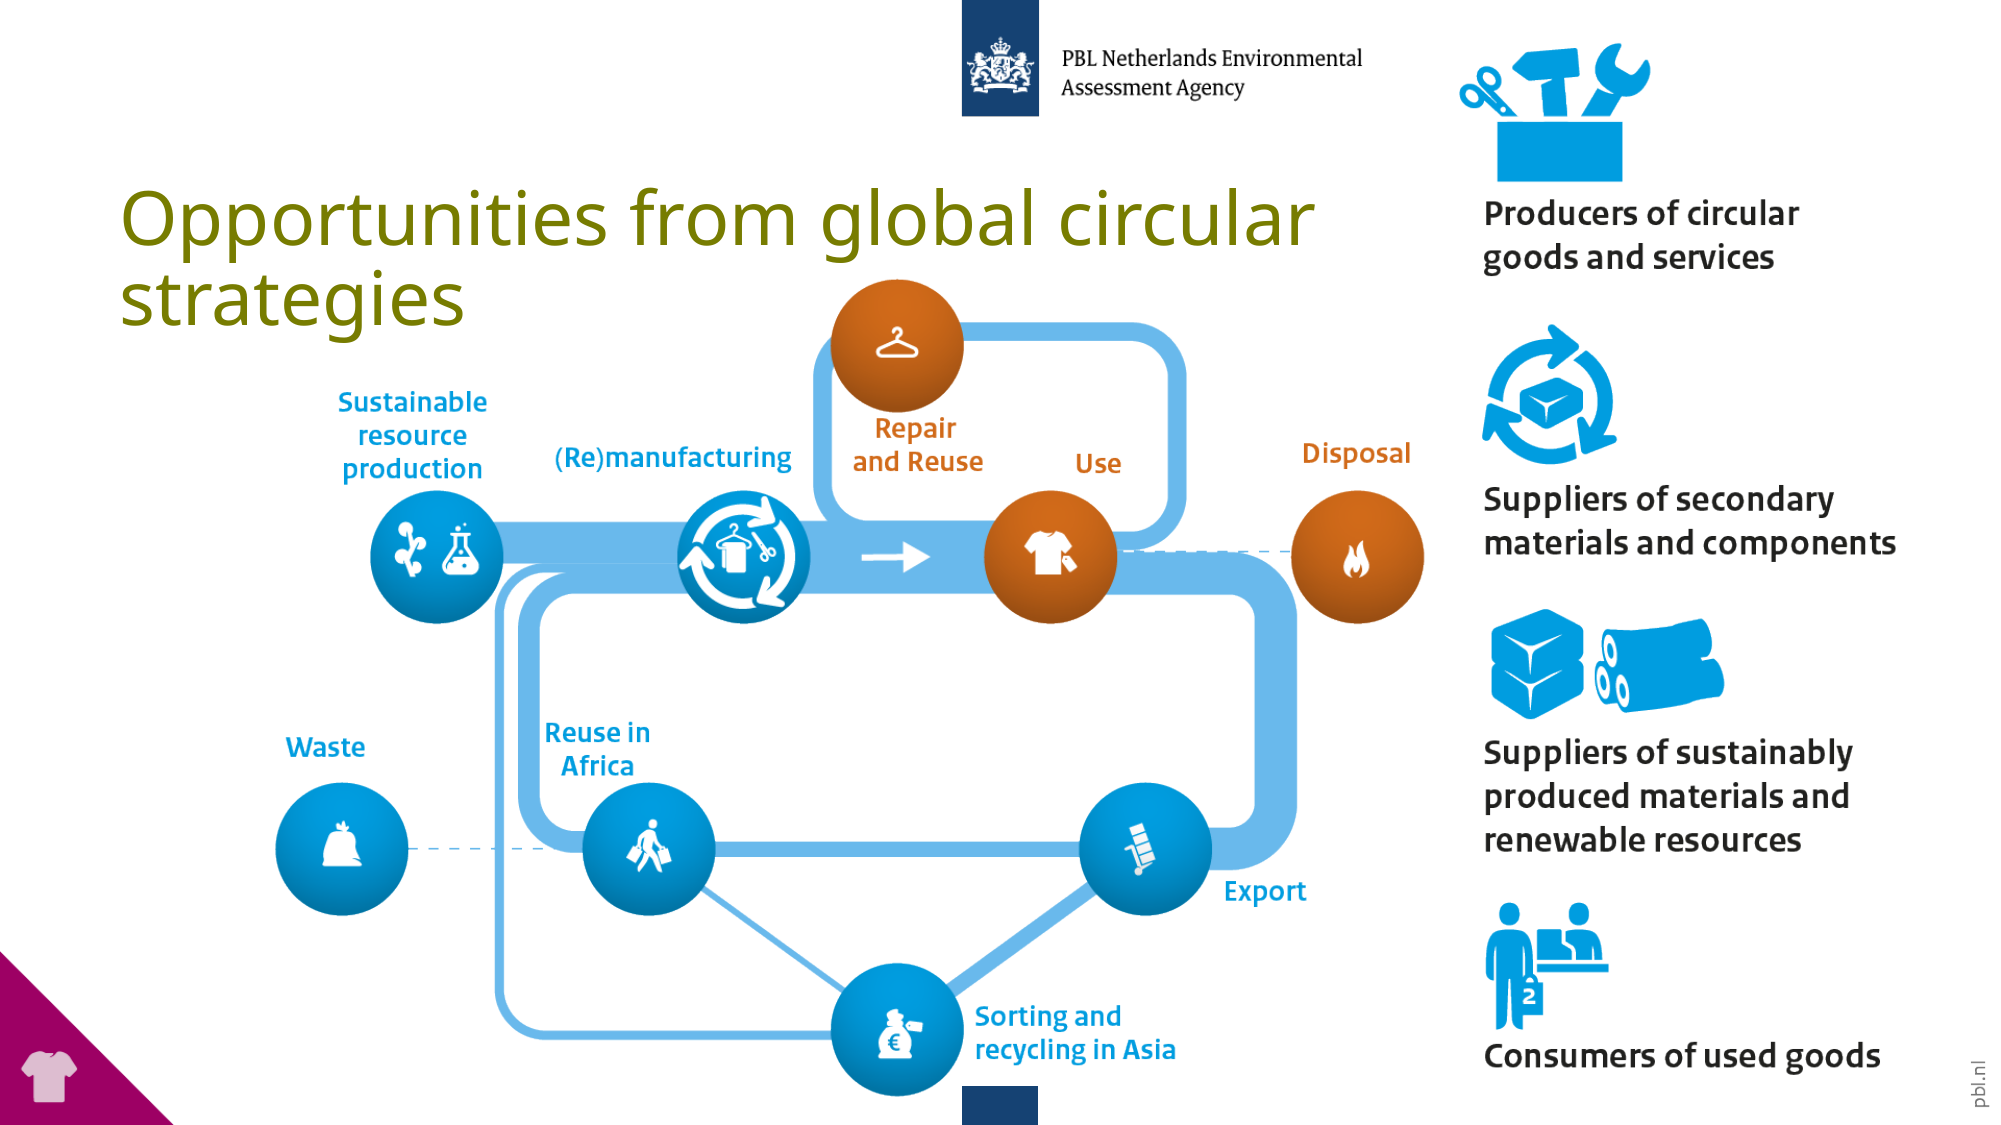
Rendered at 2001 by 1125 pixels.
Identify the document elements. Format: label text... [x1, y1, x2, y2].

title Opportunities from global circular strategies [104, 172, 1445, 329]
picture [0, 0, 2000, 1125]
